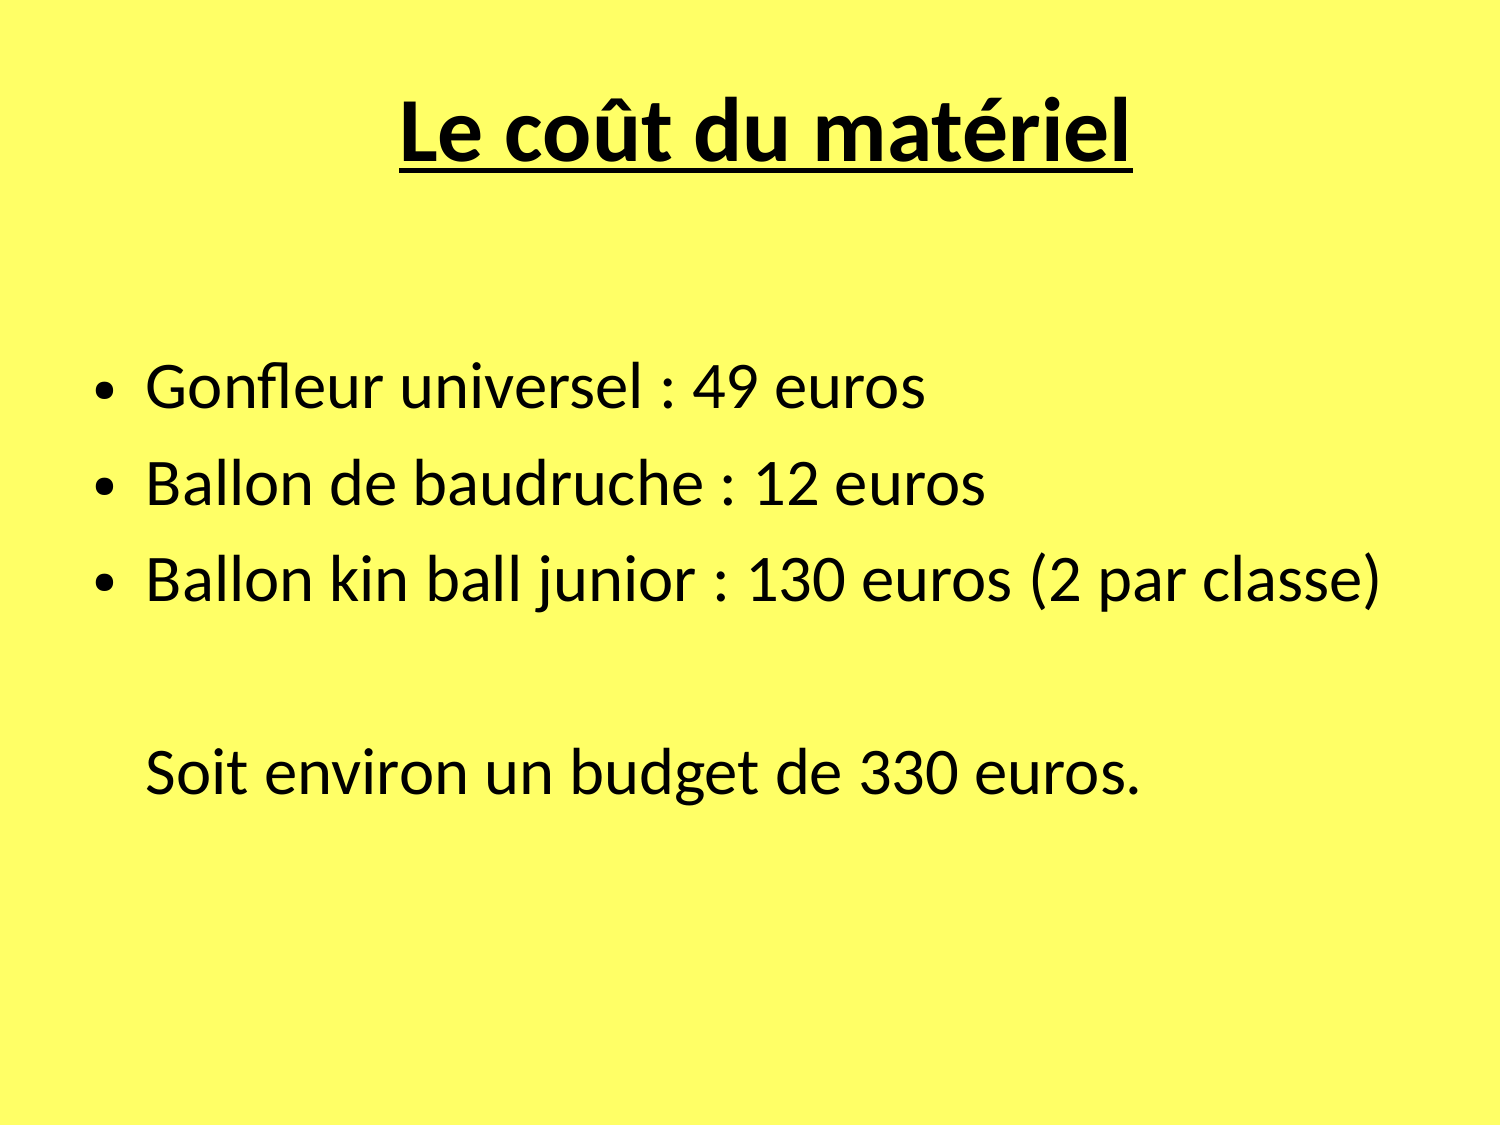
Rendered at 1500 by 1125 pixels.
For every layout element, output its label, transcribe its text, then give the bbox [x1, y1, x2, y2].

title Le coût du matériel [75, 45, 1425, 233]
list Gonfleur universel : 49 euros Ballon de baudruche : 12 euros Ballon kin ball junior : 130 euros (2 par classe) Soit environ un budget de 330 euros. [75, 262, 1425, 1005]
